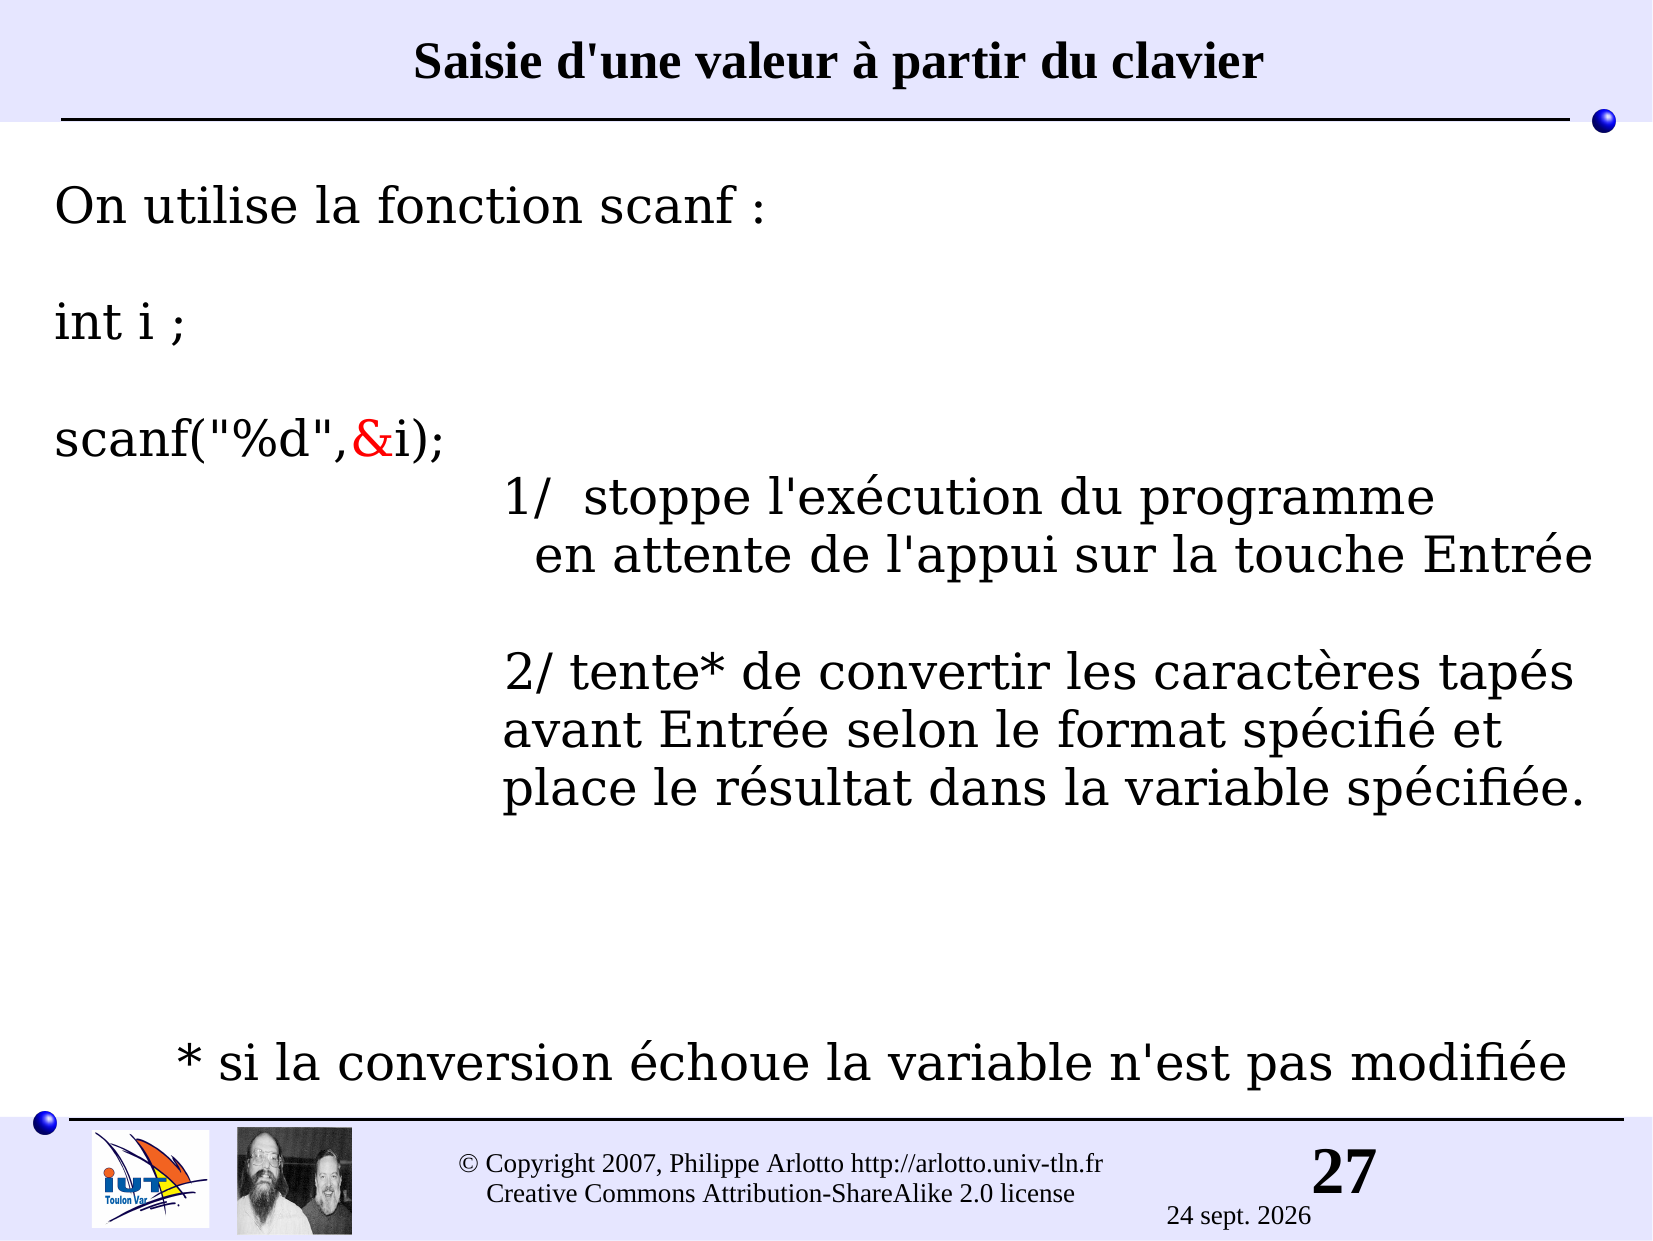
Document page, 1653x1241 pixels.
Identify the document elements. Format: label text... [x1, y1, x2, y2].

text_box On utilise la fonction scanf : int i ; scanf("%d",&i); 1/ stoppe l'exécution du programme en attente de l'appui sur la touche Entrée 2/ tente* de convertir les caractères tapés avant Entrée selon le format spécifié et place le résultat dans la variable spécifiée. [54, 177, 1595, 939]
title Saisie d'une valeur à partir du clavier [95, 14, 1585, 107]
picture [237, 1127, 352, 1235]
text_box * si la conversion échoue la variable n'est pas modifiée [177, 1034, 1570, 1093]
